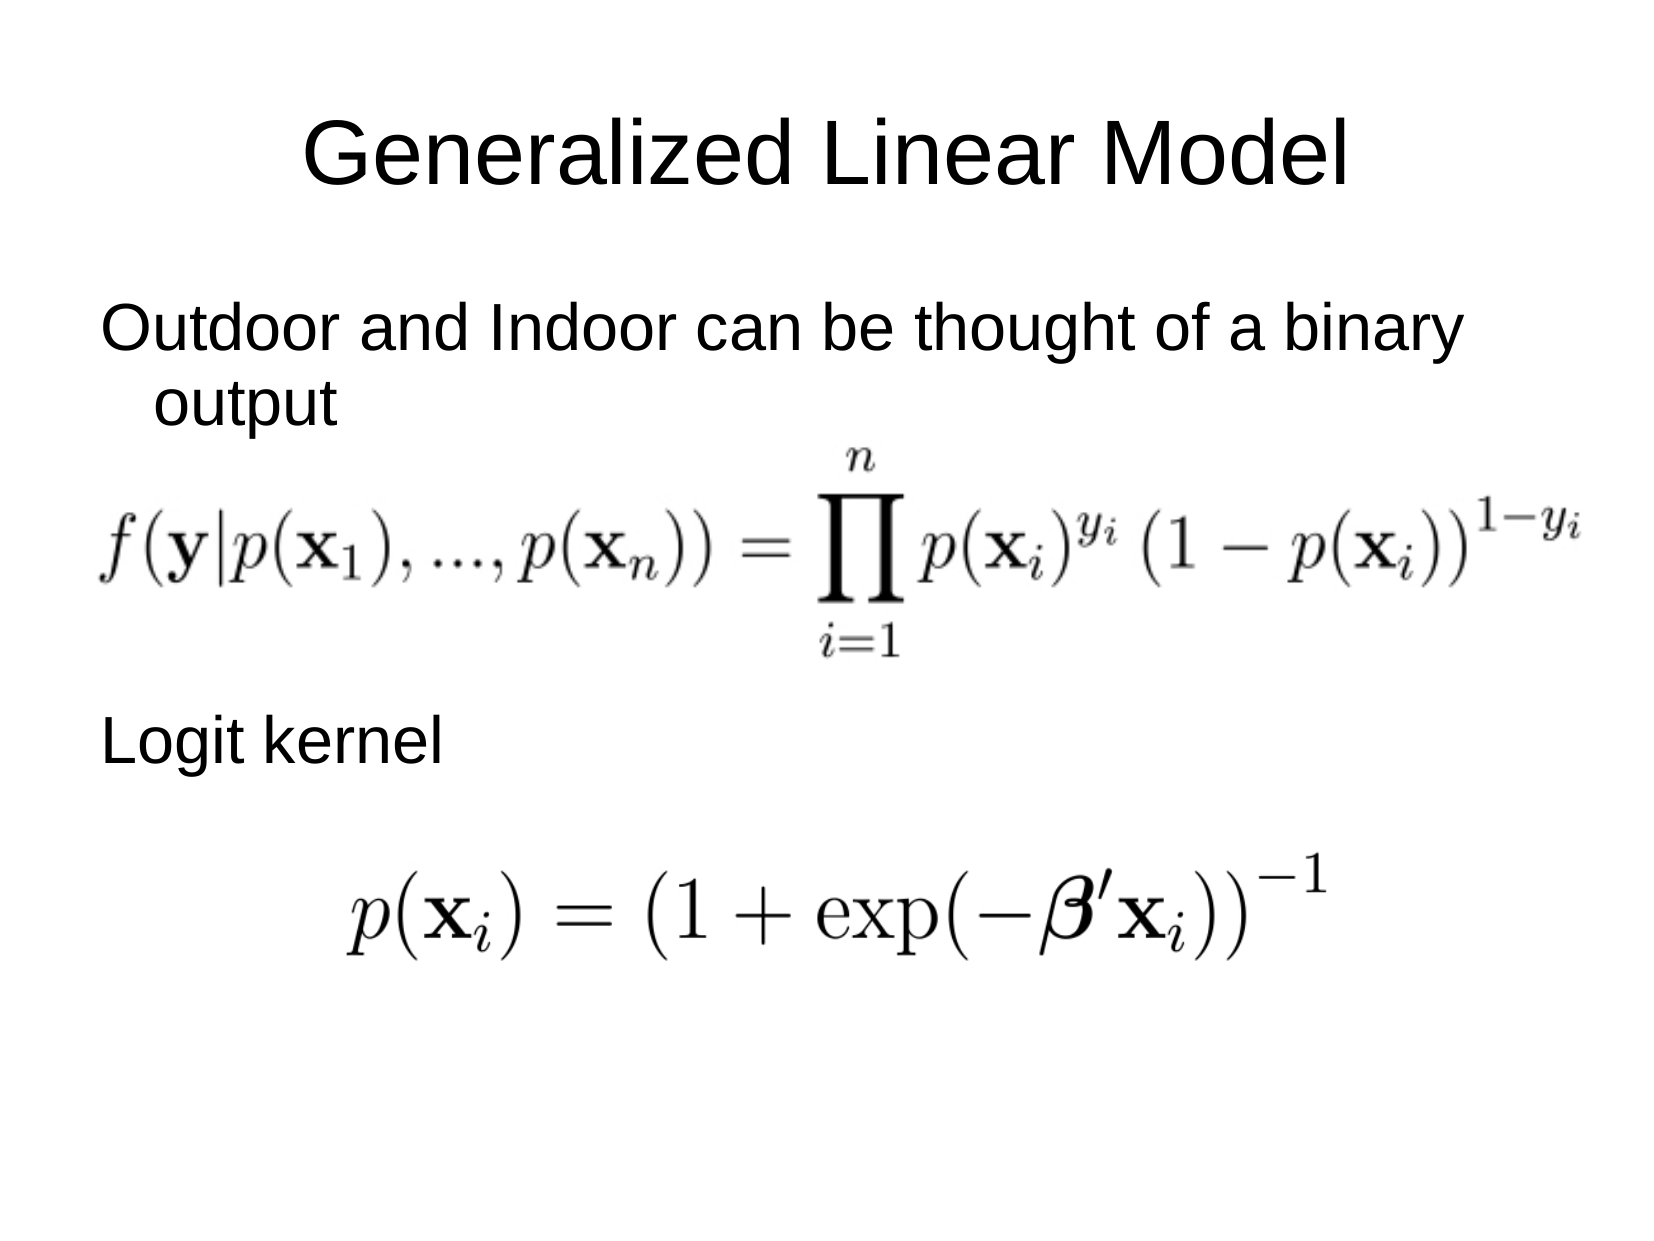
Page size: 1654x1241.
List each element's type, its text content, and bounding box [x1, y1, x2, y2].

list Logit kernel [82, 703, 1571, 939]
picture [324, 840, 1339, 981]
title Generalized Linear Model [82, 56, 1571, 250]
list Outdoor and Indoor can be thought of a binary output [82, 290, 1571, 526]
picture [92, 439, 1584, 669]
